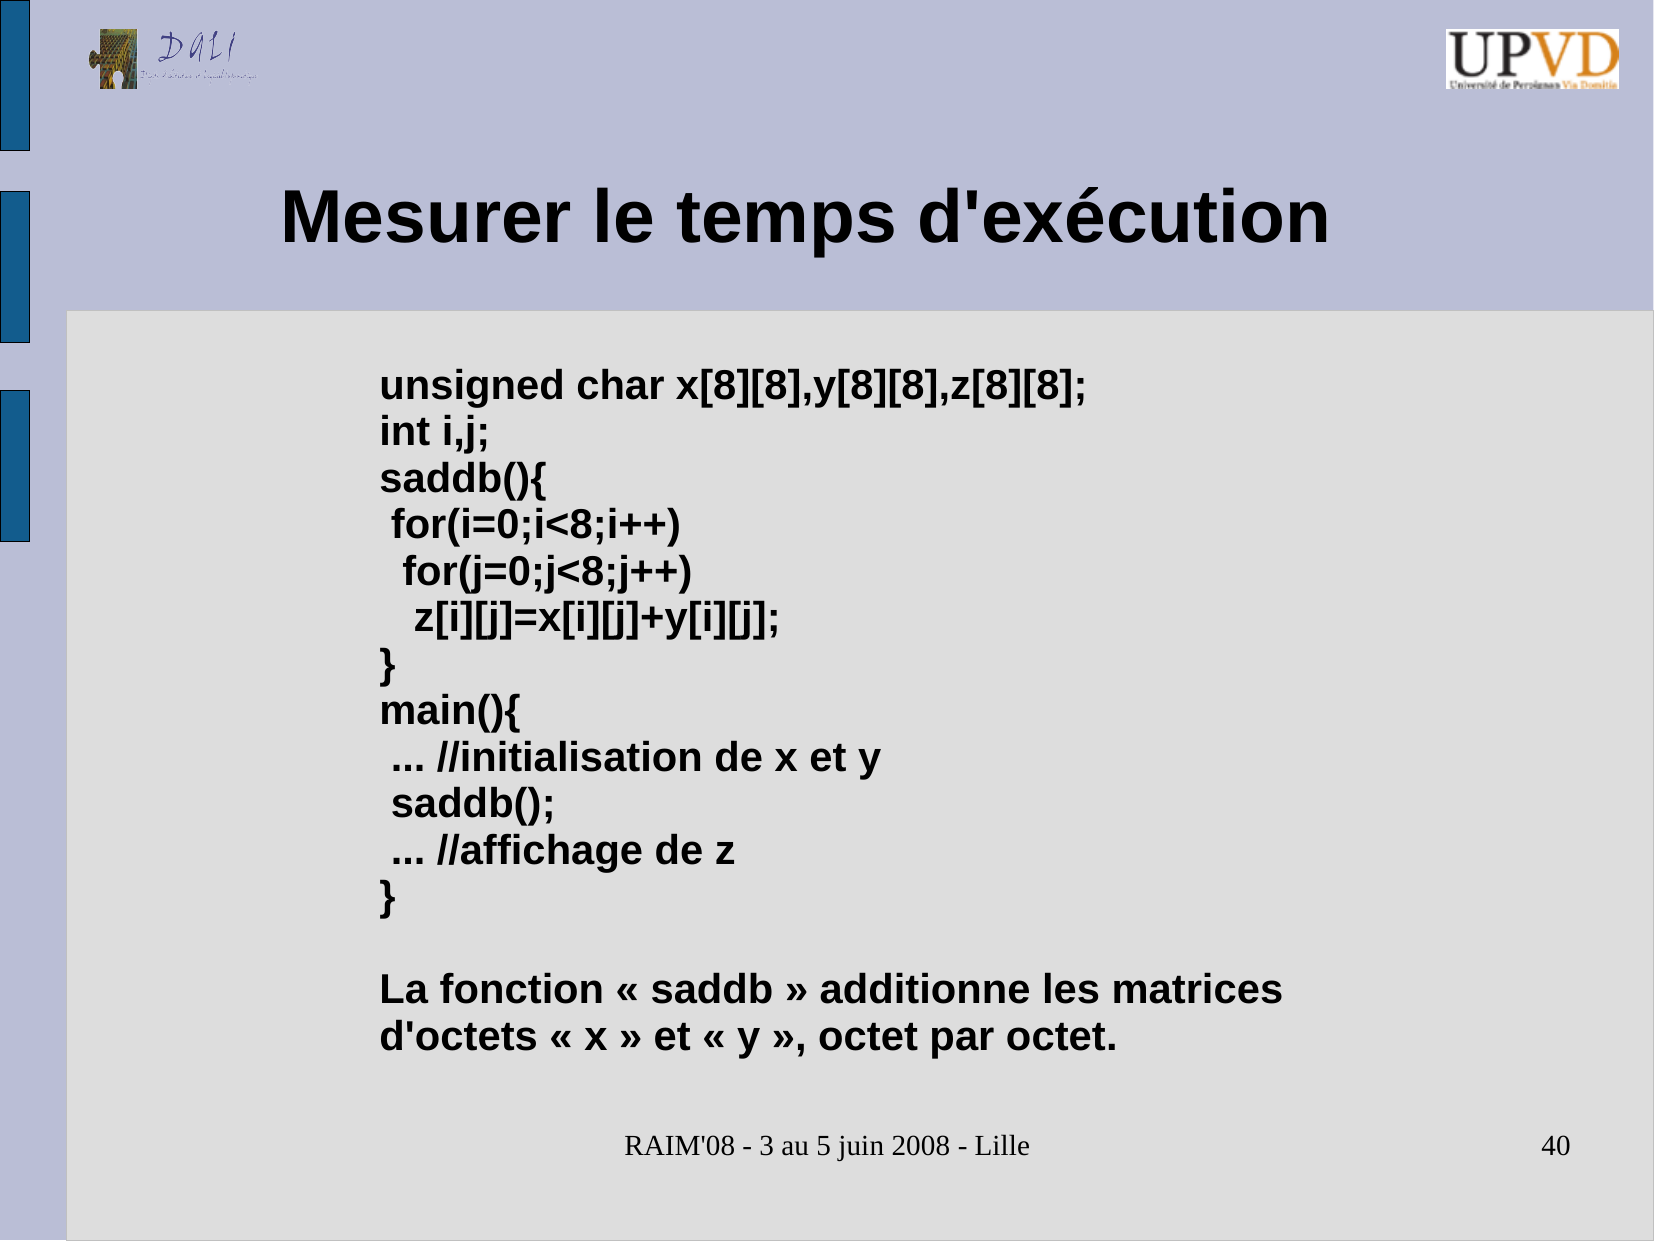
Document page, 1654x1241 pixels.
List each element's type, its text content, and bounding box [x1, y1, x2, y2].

picture [88, 29, 261, 89]
picture [1446, 29, 1619, 89]
text_box unsigned char x[8][8],y[8][8],z[8][8]; int i,j; saddb(){ for(i=0;i<8;i++) for(j=0;j<8;j++) z[i][j]=x[i][j]+y[i][j]; } main(){ ... //initialisation de x et y saddb(); ... //affichage de z } La fonction « saddb » additionne les matrices d'octets « x » et « y », octet par octet. [364, 354, 1299, 1082]
text_box Mesurer le temps d'exécution [265, 166, 1347, 266]
